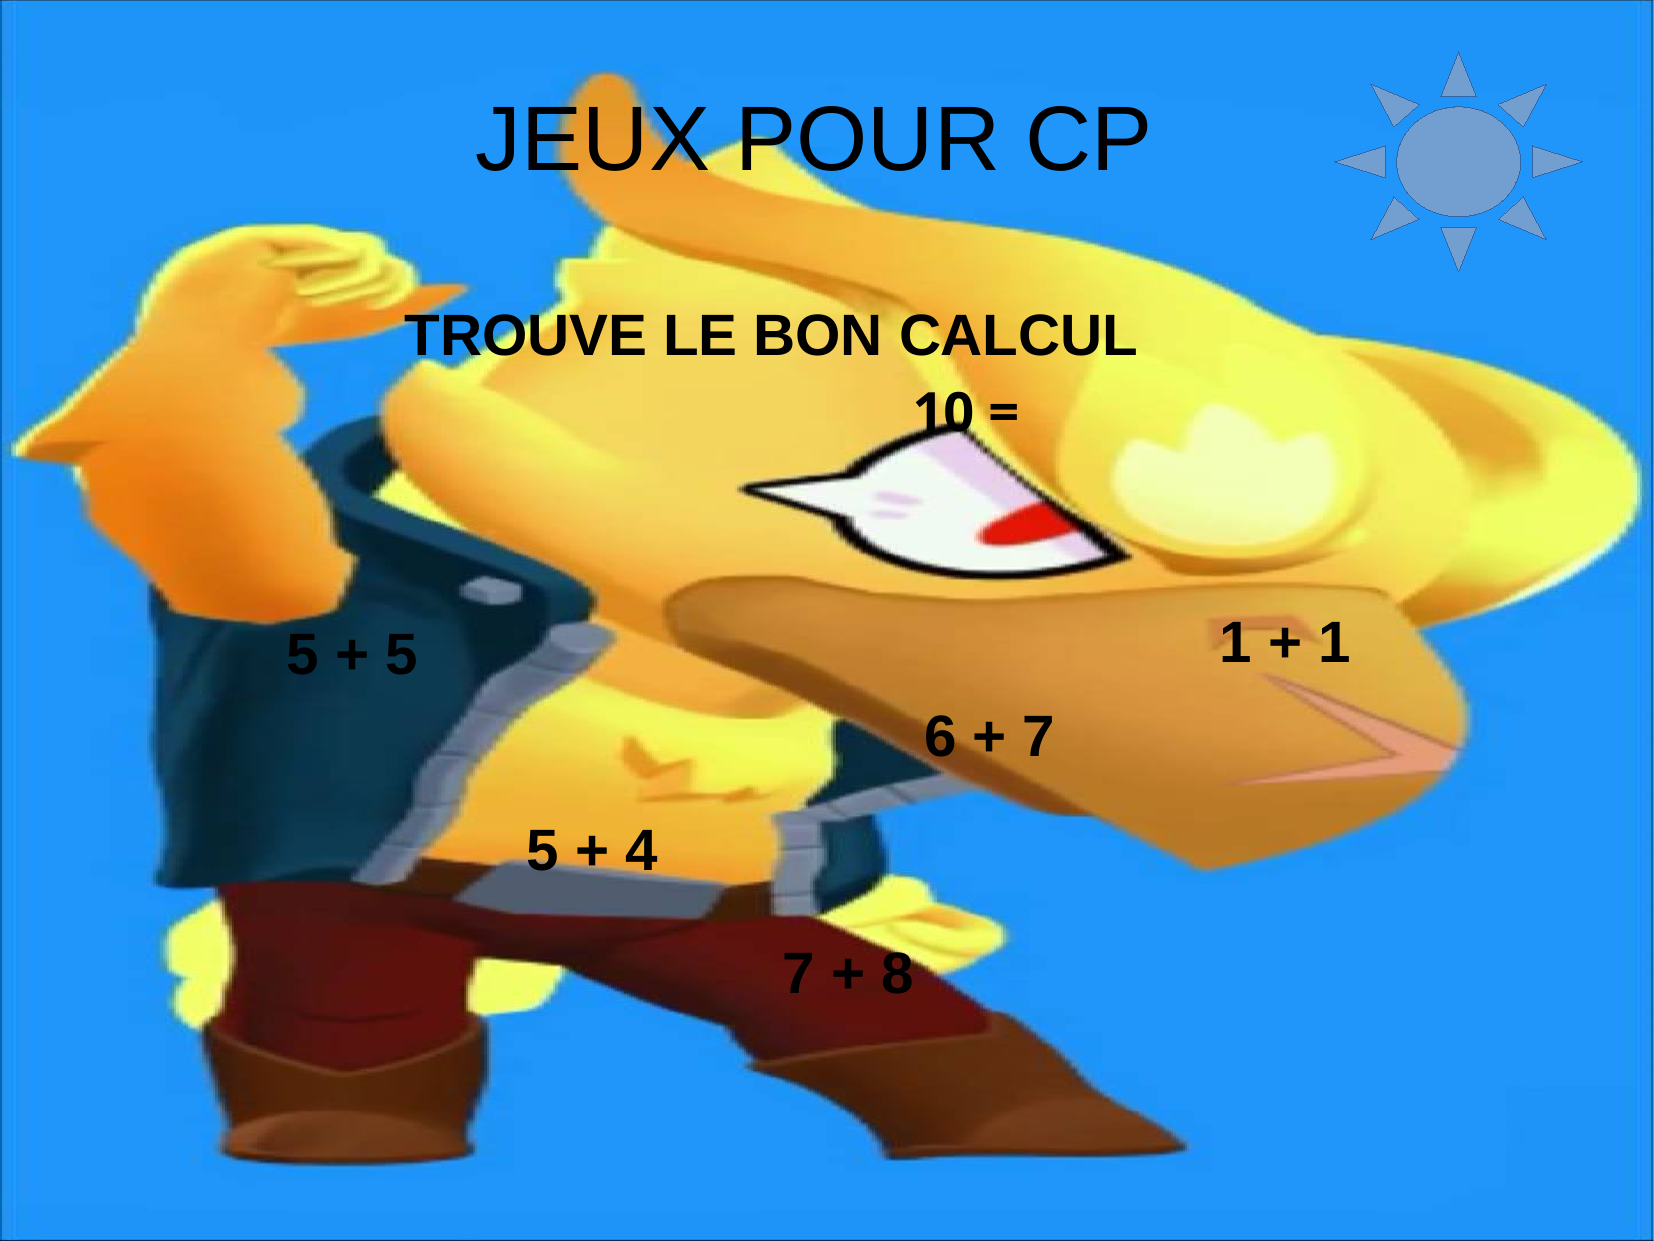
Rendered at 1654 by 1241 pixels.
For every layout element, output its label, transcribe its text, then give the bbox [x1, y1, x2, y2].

text_box [1370, 196, 1420, 240]
text_box 1 + 1 [1204, 602, 1366, 683]
text_box TROUVE LE BON CALCUL [389, 295, 1153, 376]
text_box [1440, 51, 1477, 97]
picture [0, 0, 1654, 1241]
title JEUX POUR CP [70, 35, 1560, 243]
text_box 5 + 4 [512, 810, 674, 956]
text_box [1440, 227, 1477, 272]
text_box 7 + 8 [767, 933, 929, 1013]
text_box [1498, 84, 1547, 127]
text_box [1396, 106, 1521, 217]
text_box 10 = [897, 366, 1146, 445]
text_box [1498, 196, 1547, 240]
text_box 5 + 5 [271, 614, 438, 695]
text_box 6 + 7 [909, 696, 1071, 777]
text_box [1532, 145, 1583, 178]
text_box [1334, 145, 1386, 178]
text_box [1370, 84, 1420, 127]
text_box [708, 543, 1170, 674]
